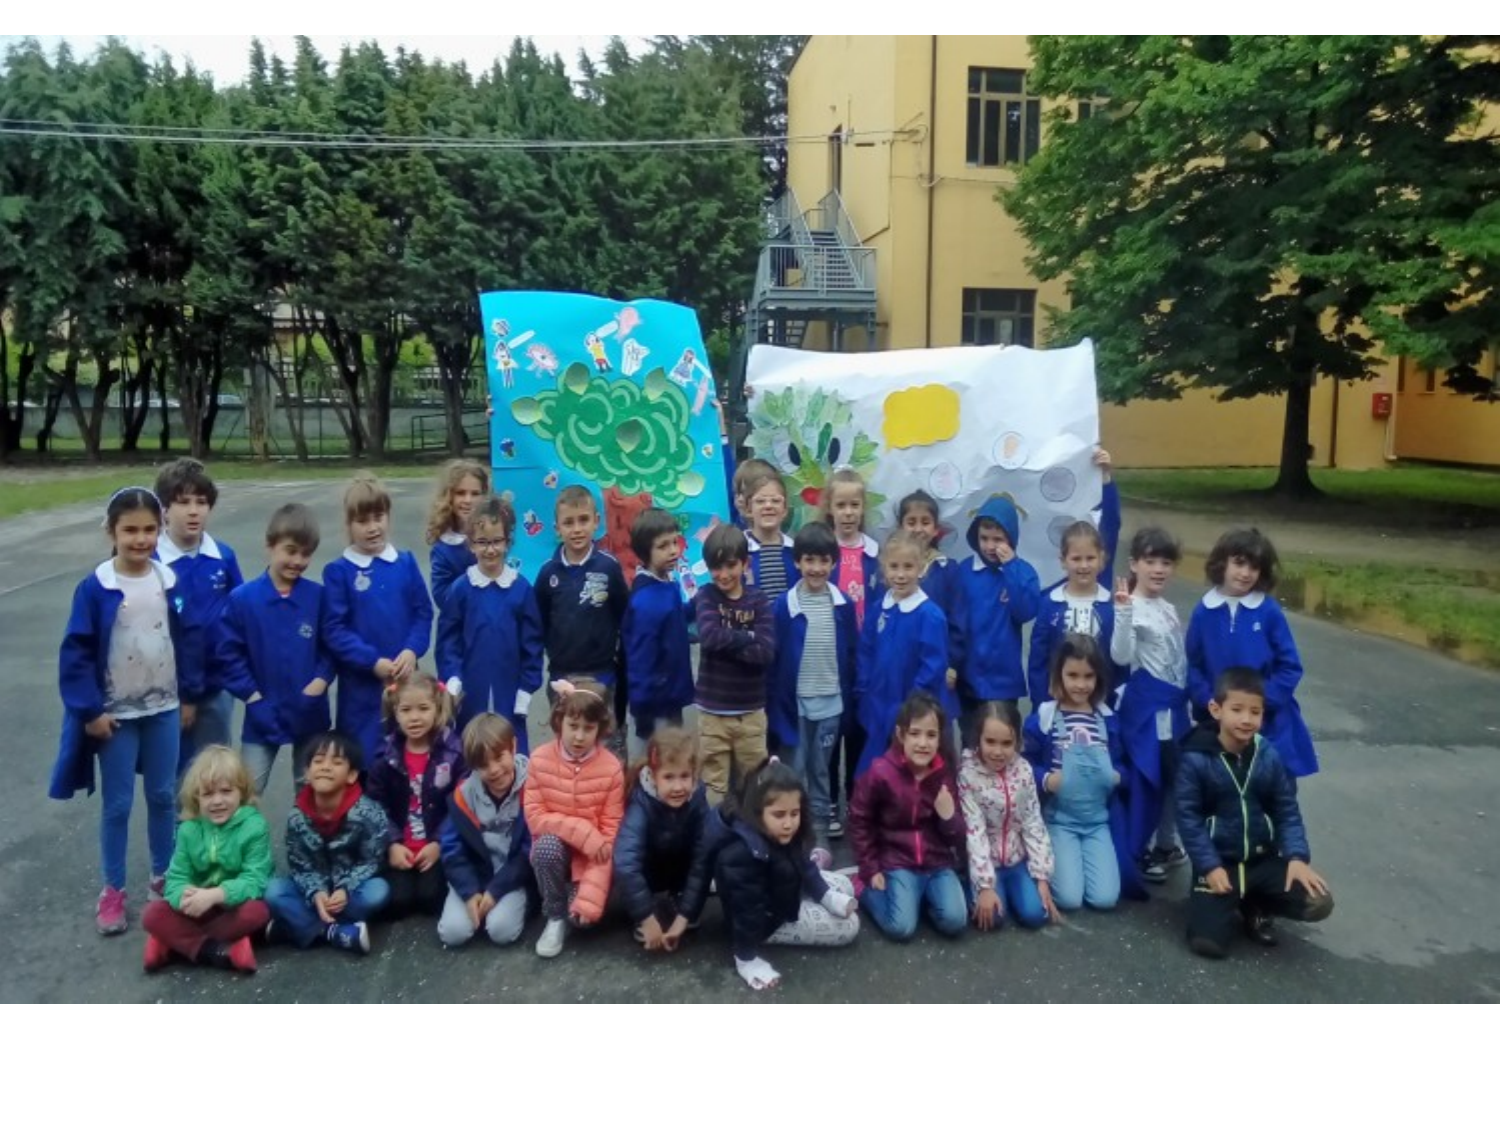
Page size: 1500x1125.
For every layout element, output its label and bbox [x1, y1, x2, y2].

picture [0, 35, 1500, 1004]
